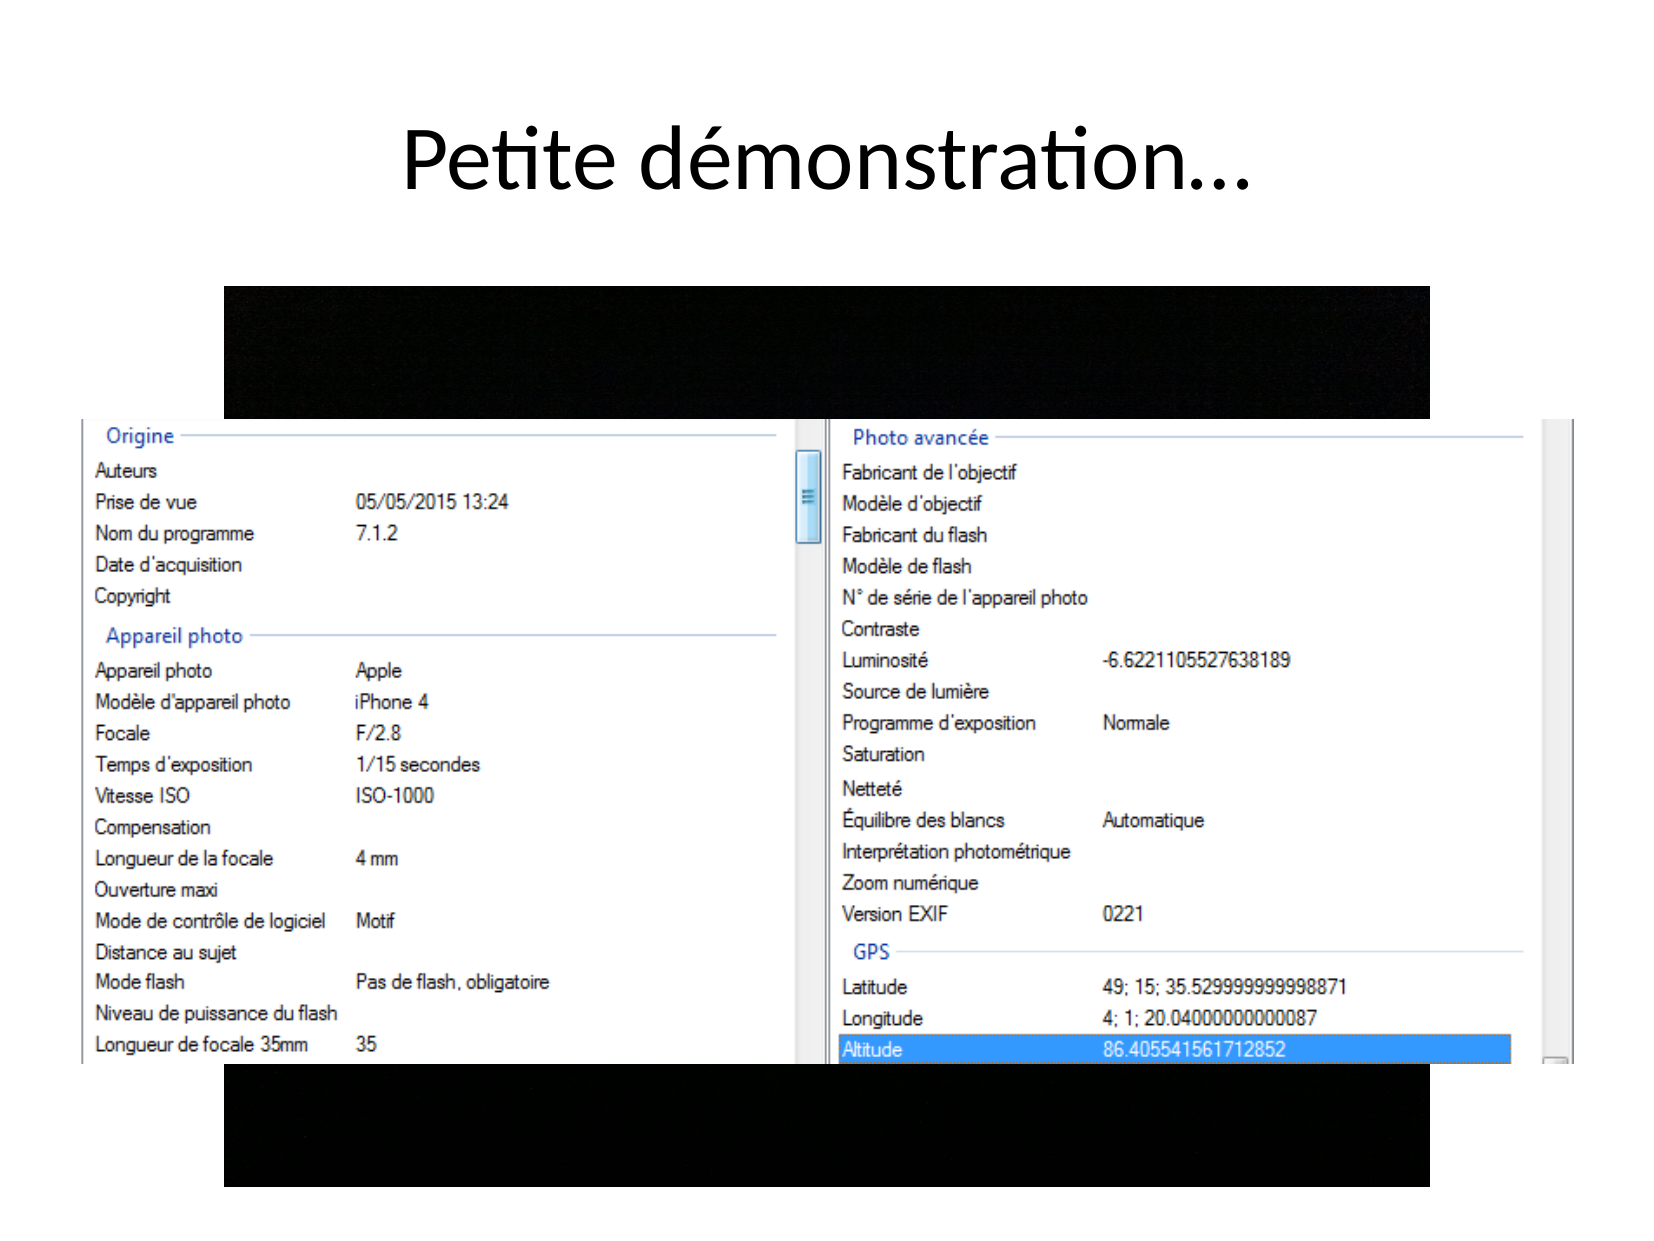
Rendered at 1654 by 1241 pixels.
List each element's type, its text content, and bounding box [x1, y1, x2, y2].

text_box Petite démonstration… [82, 49, 1571, 257]
picture [80, 286, 1574, 1187]
